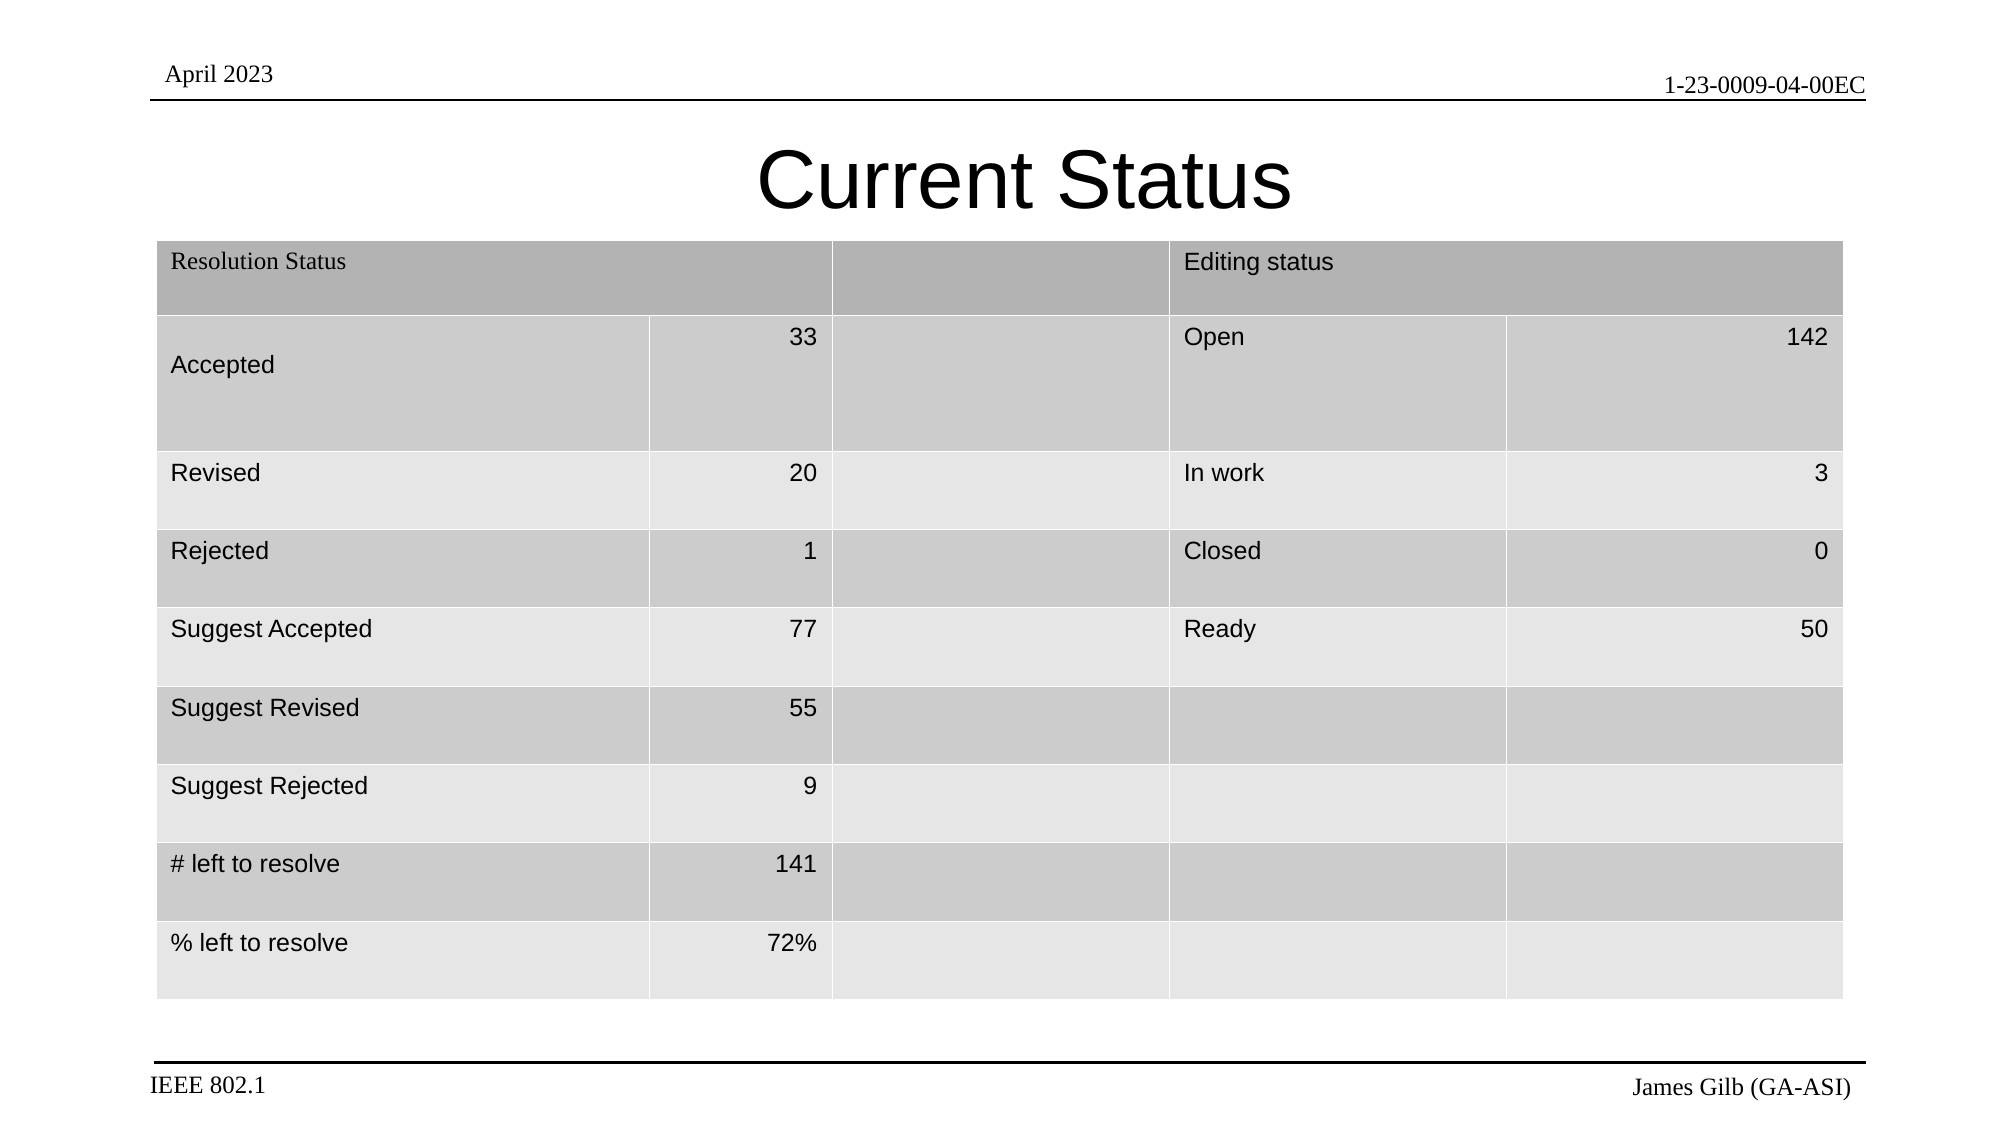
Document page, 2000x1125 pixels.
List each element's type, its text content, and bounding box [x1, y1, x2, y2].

table_cell [833, 316, 1169, 451]
table_header Resolution Status [157, 241, 832, 315]
table_cell 141 [650, 843, 832, 921]
table_cell Suggest Revised [157, 687, 649, 764]
table_cell # left to resolve [157, 843, 649, 921]
table_cell 3 [1507, 452, 1843, 529]
table_cell 72% [650, 922, 832, 999]
table_cell [1170, 765, 1506, 842]
table_cell [1507, 687, 1843, 764]
table_cell Open [1170, 316, 1506, 451]
table_cell [833, 608, 1169, 686]
table_cell Closed [1170, 530, 1506, 607]
table_header [833, 241, 1169, 315]
table_cell Accepted [157, 316, 649, 451]
table_cell [833, 530, 1169, 607]
table_cell [1170, 687, 1506, 764]
table_cell Rejected [157, 530, 649, 607]
table_cell Suggest Accepted [157, 608, 649, 686]
table_cell Ready [1170, 608, 1506, 686]
table_cell [833, 922, 1169, 999]
table_cell 50 [1507, 608, 1843, 686]
table_cell 77 [650, 608, 832, 686]
table_cell 0 [1507, 530, 1843, 607]
table_cell [1507, 843, 1843, 921]
table_cell 55 [650, 687, 832, 764]
table_cell [1170, 922, 1506, 999]
table_cell [833, 687, 1169, 764]
table_cell [833, 765, 1169, 842]
table_cell [833, 843, 1169, 921]
title Current Status [149, 112, 1900, 238]
table_cell In work [1170, 452, 1506, 529]
table_cell Suggest Rejected [157, 765, 649, 842]
table_cell [1507, 922, 1843, 999]
table_cell 33 [650, 316, 832, 451]
table_cell 9 [650, 765, 832, 842]
table_cell [1507, 765, 1843, 842]
table_cell 20 [650, 452, 832, 529]
table_cell 1 [650, 530, 832, 607]
table_cell [1170, 843, 1506, 921]
table_cell Revised [157, 452, 649, 529]
table_cell 142 [1507, 316, 1843, 451]
table_cell % left to resolve [157, 922, 649, 999]
table_header Editing status [1170, 241, 1843, 315]
table_cell [833, 452, 1169, 529]
